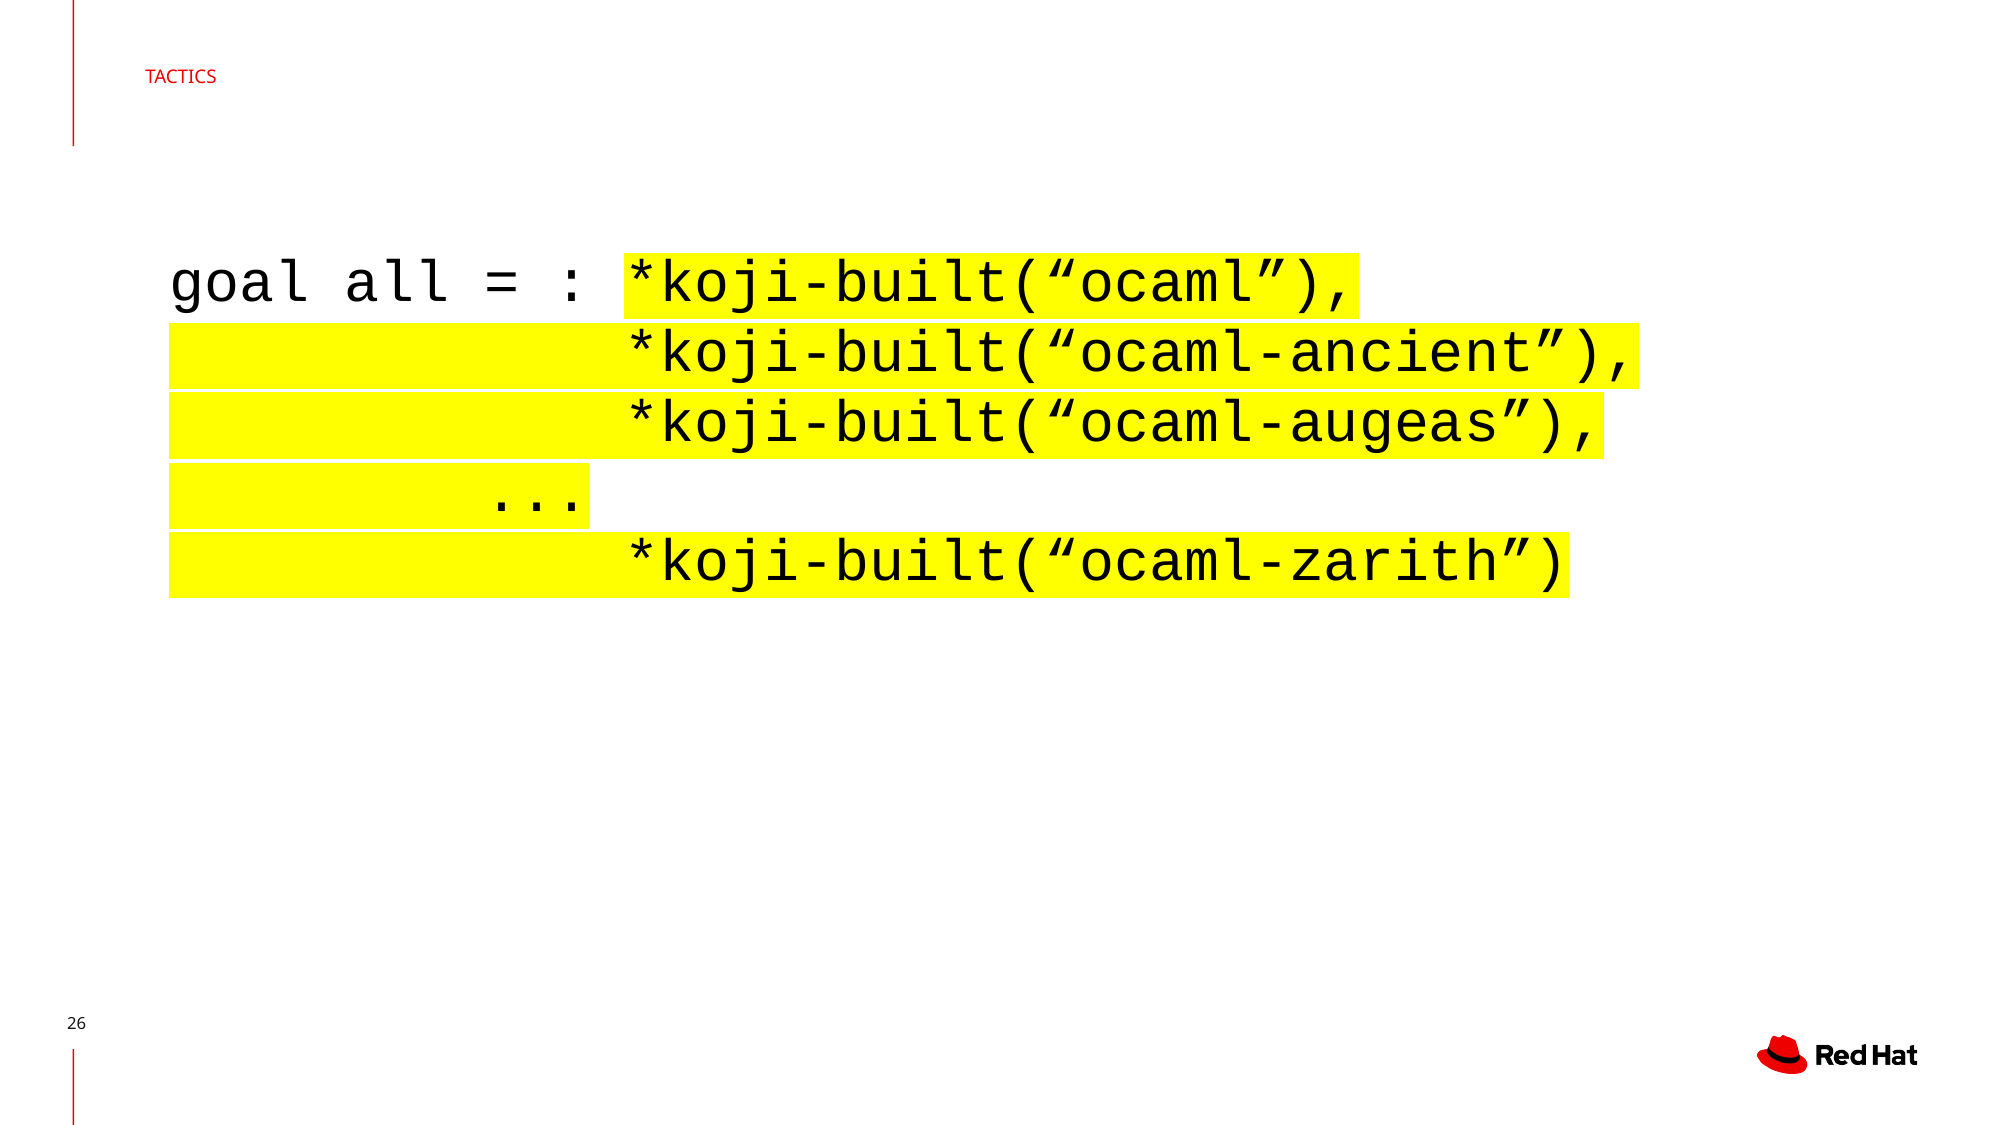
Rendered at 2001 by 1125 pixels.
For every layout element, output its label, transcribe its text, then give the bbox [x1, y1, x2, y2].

text_box goal all = : *koji-built(“ocaml”), *koji-built(“ocaml-ancient”), *koji-built(“ocaml-augeas”), ... *koji-built(“ocaml-zarith”) [154, 235, 1807, 601]
picture [1757, 1035, 1918, 1074]
text_box TACTICS [73, 9, 918, 144]
